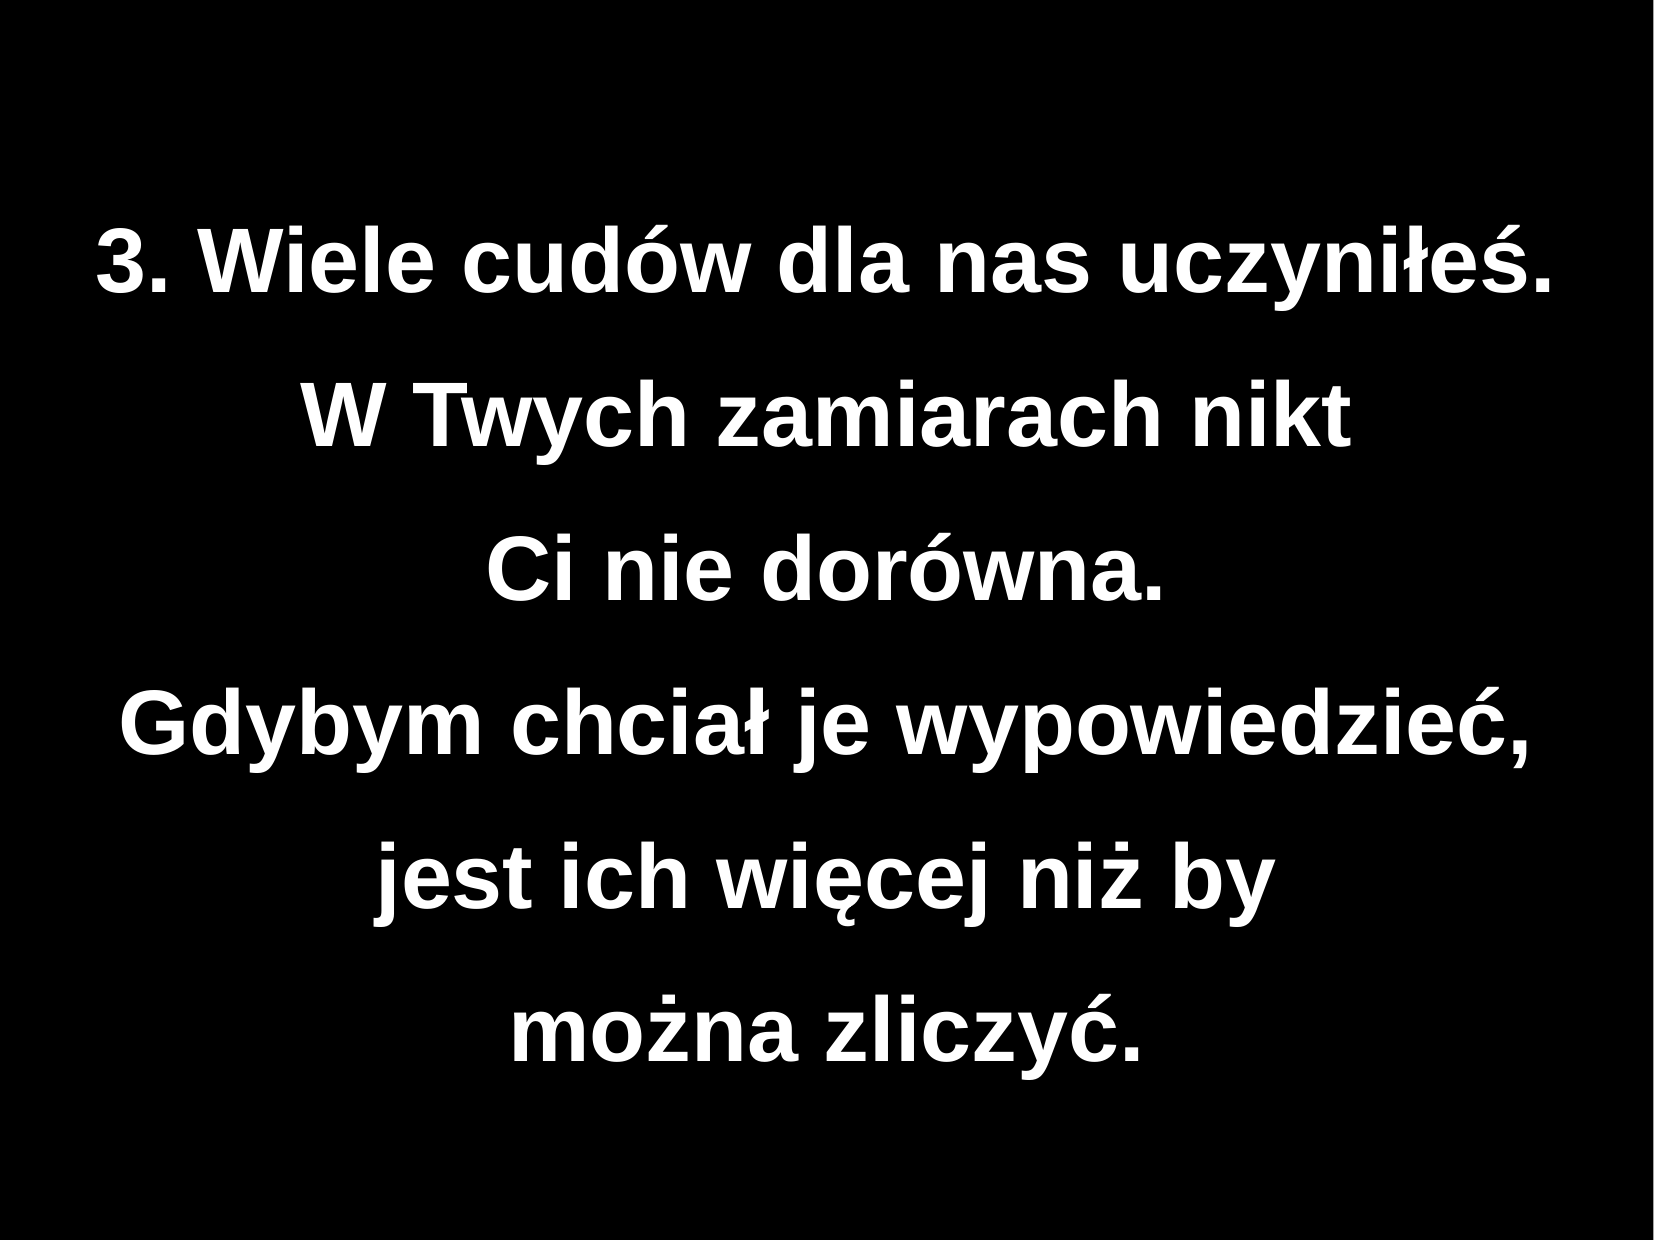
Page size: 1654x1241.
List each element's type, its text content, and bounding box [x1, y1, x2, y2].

subtitle 3. Wiele cudów dla nas uczyniłeś. W Twych zamiarach nikt Ci nie dorówna. Gdybym chciał je wypowiedzieć, jest ich więcej niż by można zliczyć. [0, 0, 1654, 1241]
